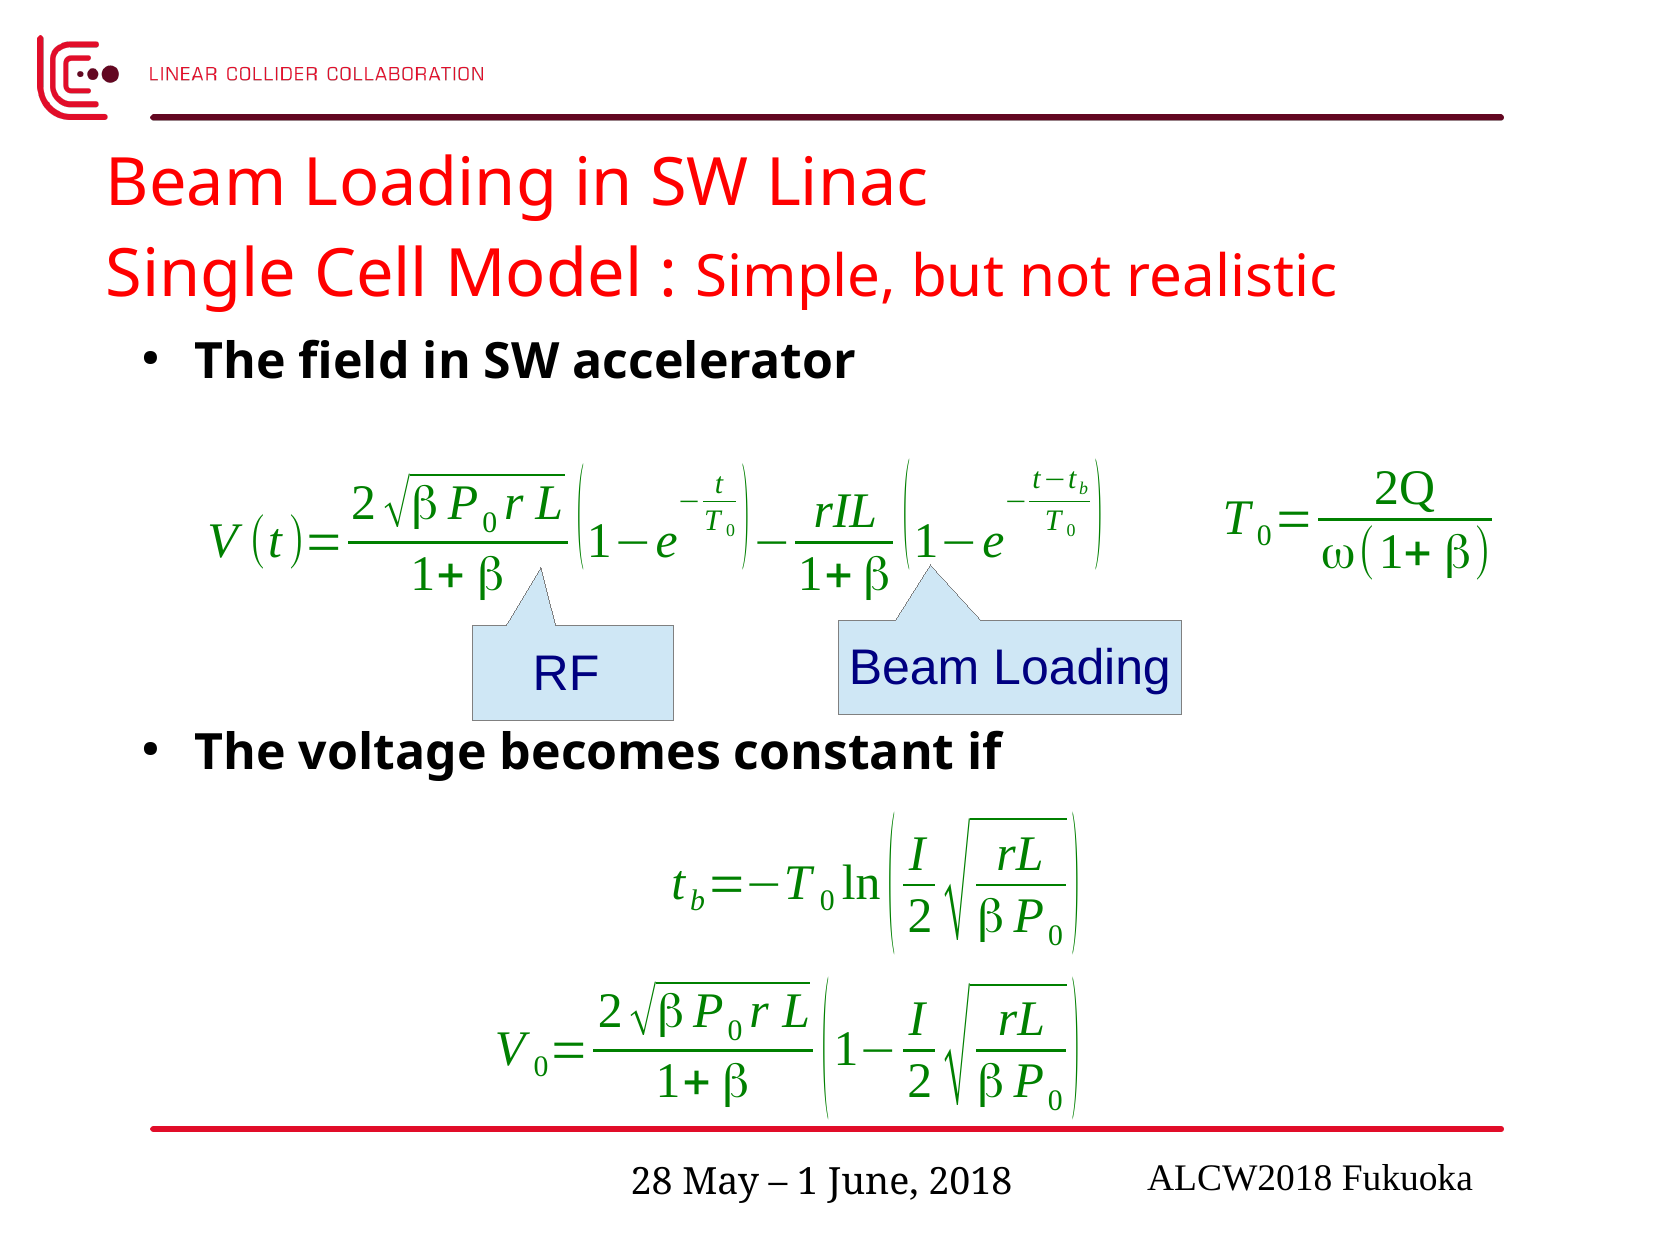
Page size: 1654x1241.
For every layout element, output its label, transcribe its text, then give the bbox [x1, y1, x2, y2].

text_box Beam Loading [838, 564, 1182, 715]
chart [1216, 460, 1501, 583]
text_box Beam Loading in SW Linac Single Cell Model : Simple, but not realistic [91, 127, 1583, 331]
picture [37, 35, 1504, 127]
text_box RF [472, 567, 674, 721]
chart [488, 974, 1087, 1124]
chart [665, 809, 1087, 959]
list The field in SW accelerator The voltage becomes constant if [124, 331, 1512, 1241]
chart [201, 455, 1111, 603]
